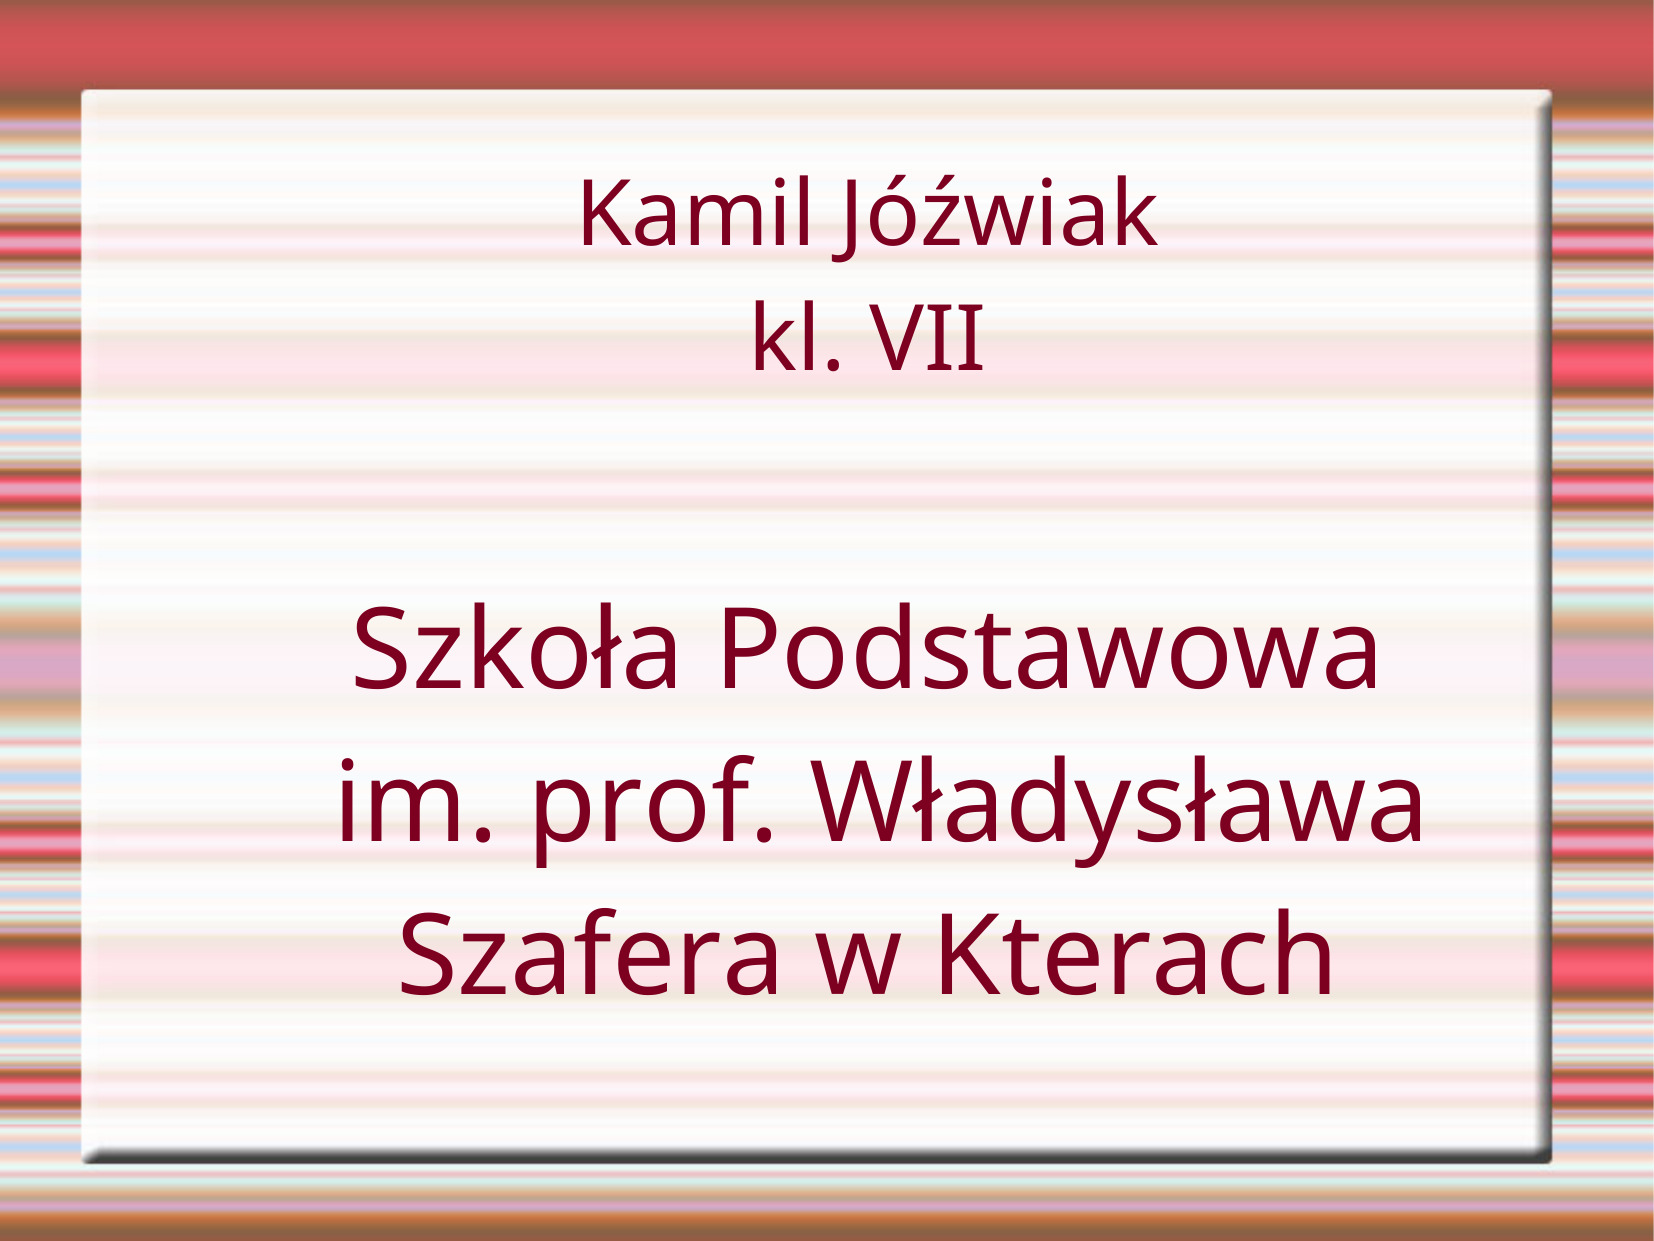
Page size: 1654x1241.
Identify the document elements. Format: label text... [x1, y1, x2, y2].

list Kamil Jóźwiak kl. VII Szkoła Podstawowa im. prof. Władysława Szafera w Kterach [177, 147, 1559, 1028]
picture [0, 0, 1654, 1241]
